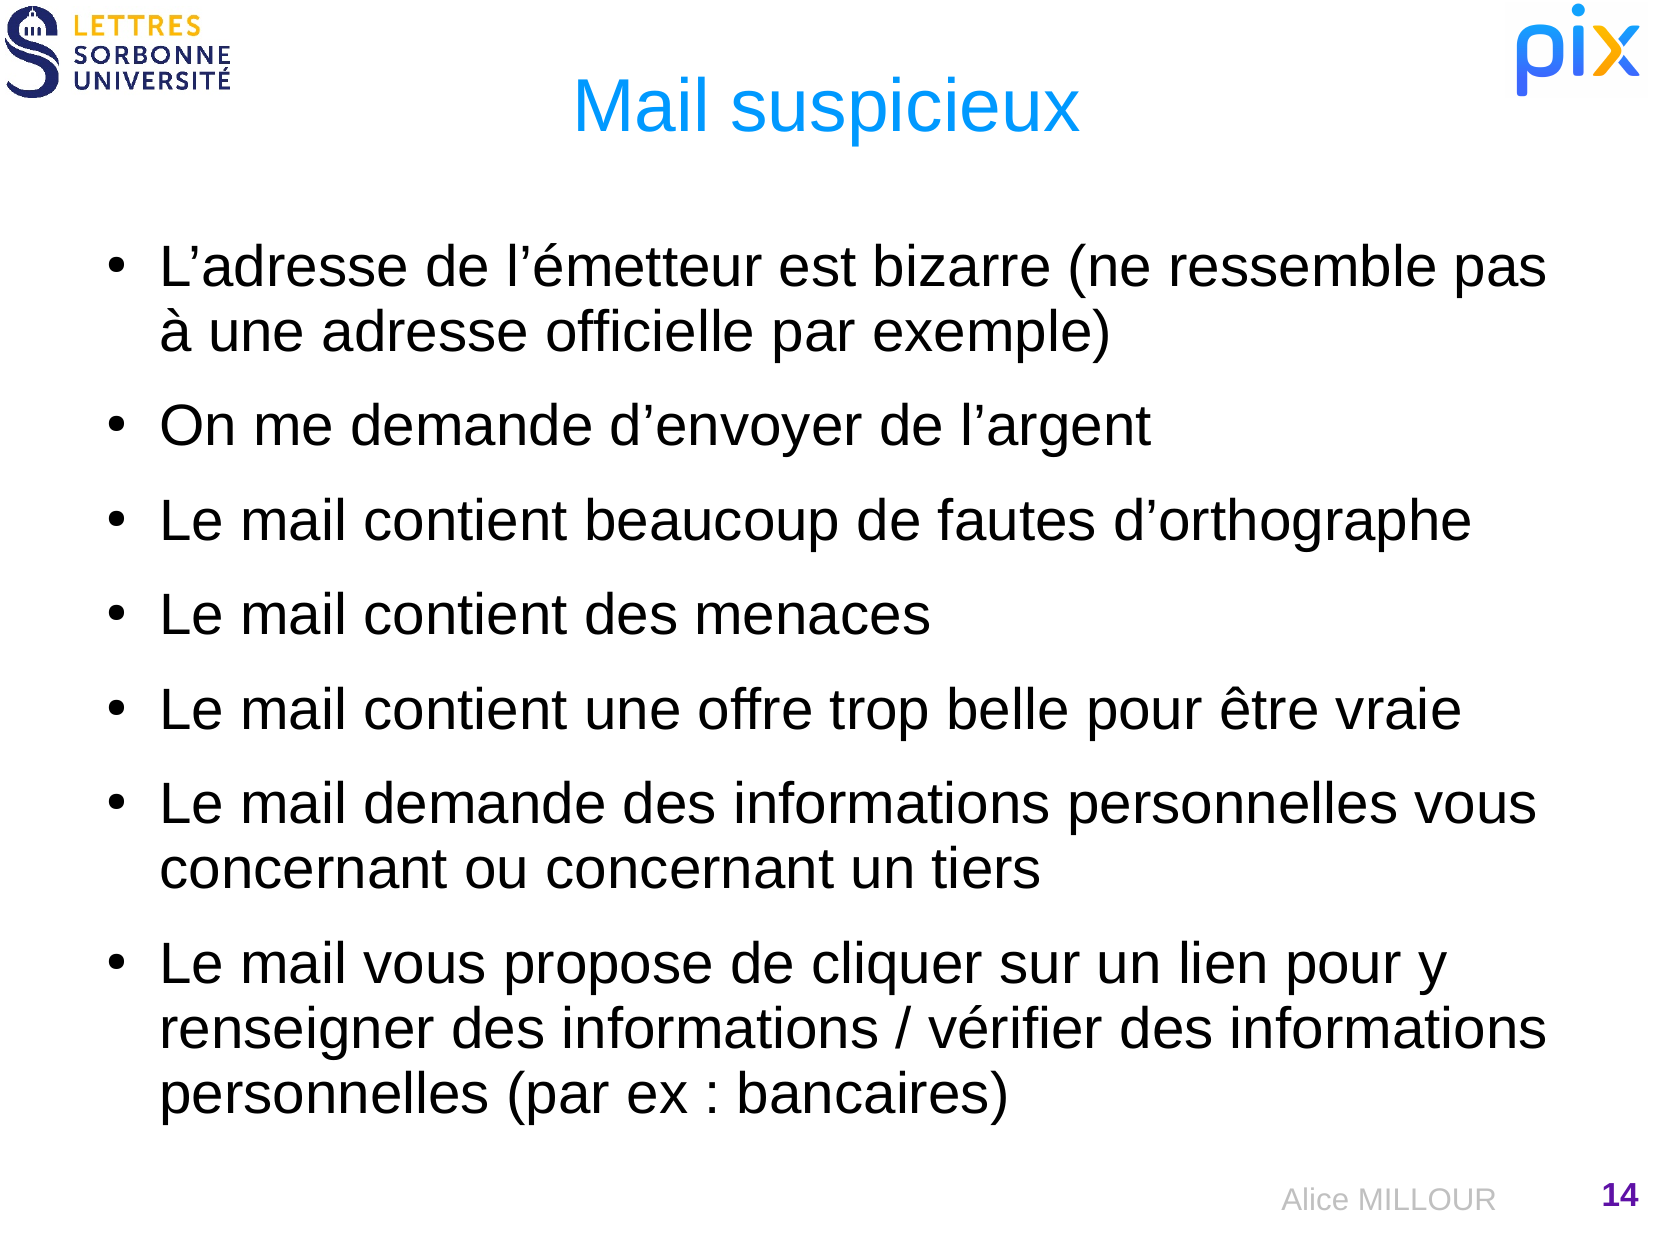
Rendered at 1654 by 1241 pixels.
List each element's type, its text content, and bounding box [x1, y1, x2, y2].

picture [5, 6, 82, 98]
list L’adresse de l’émetteur est bizarre (ne ressemble pas à une adresse officielle par exemple) On me demande d’envoyer de l’argent Le mail contient beaucoup de fautes d’orthographe Le mail contient des menaces Le mail contient une offre trop belle pour être vraie Le mail demande des informations personnelles vous concernant ou concernant un tiers Le mail vous propose de cliquer sur un lien pour y renseigner des informations / vérifier des informations personnelles (par ex : bancaires) [88, 233, 1577, 953]
picture [1571, 2, 1648, 98]
title Mail suspicieux [82, 2, 1571, 210]
